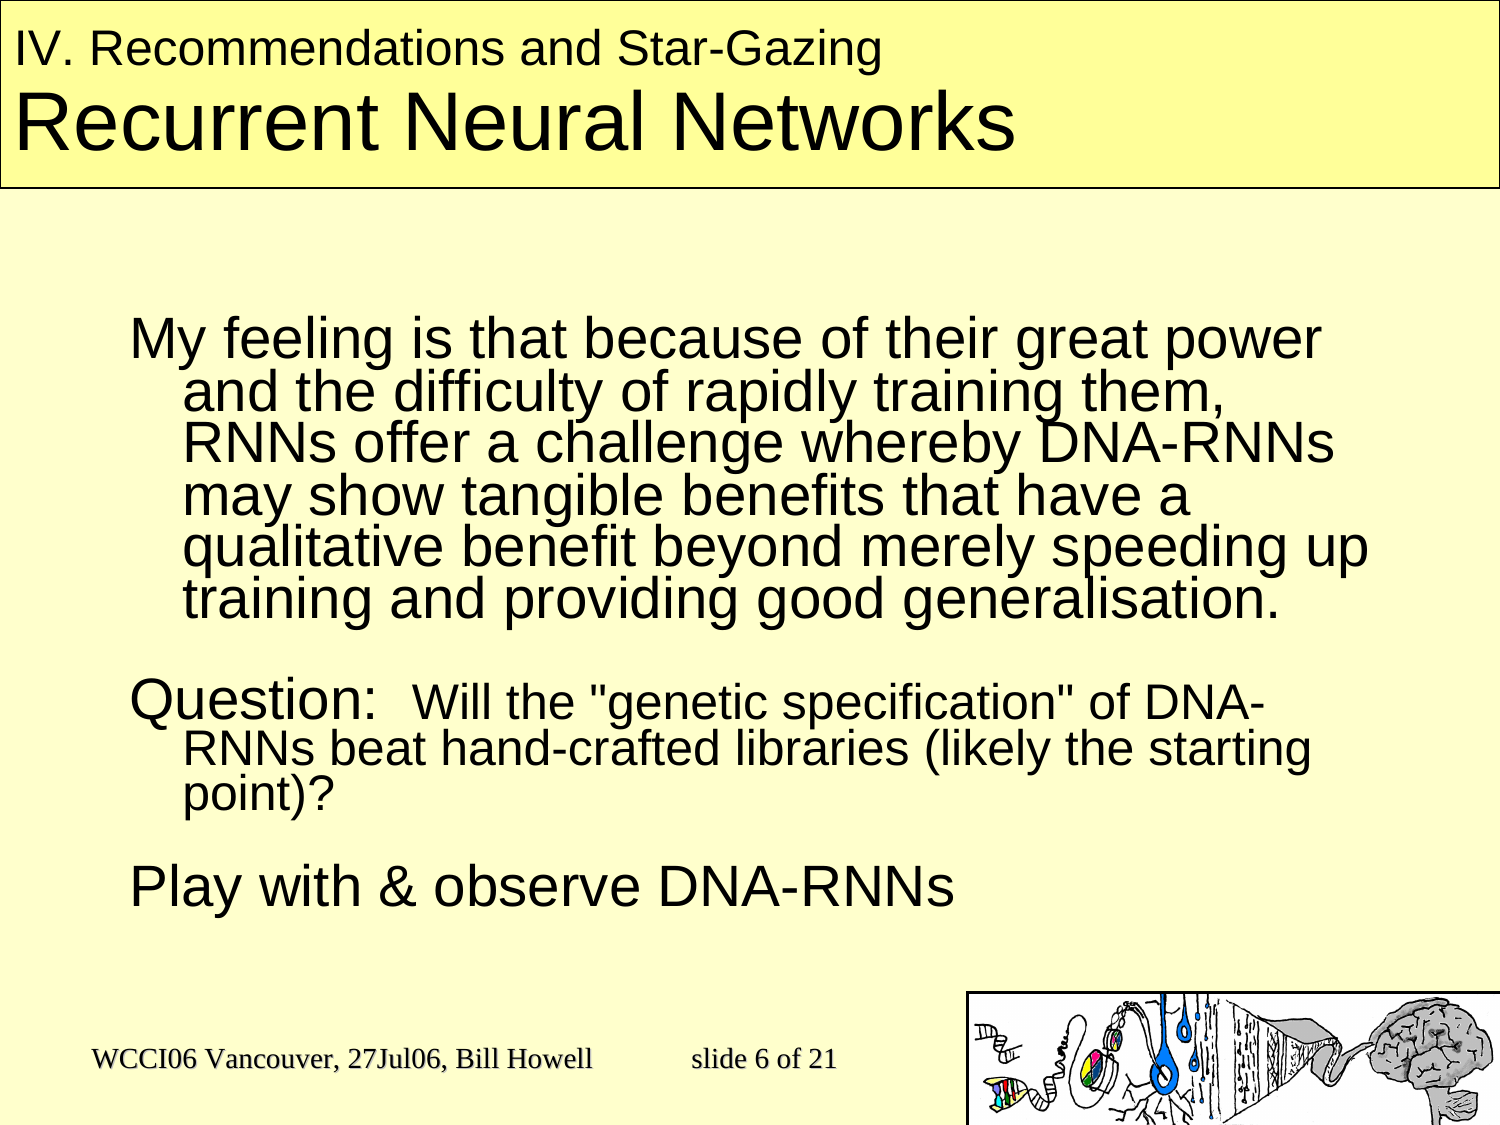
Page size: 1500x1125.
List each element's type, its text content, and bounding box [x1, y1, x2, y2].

picture [969, 994, 1500, 1125]
list My feeling is that because of their great power and the difficulty of rapidly training them, RNNs offer a challenge whereby DNA-RNNs may show tangible benefits that have a qualitative benefit beyond merely speeding up training and providing good generalisation. Question: Will the "genetic specification" of DNA-RNNs beat hand-crafted libraries (likely the starting point)? Play with & observe DNA-RNNs [112, 317, 1394, 993]
title IV. Recommendations and Star-Gazing Recurrent Neural Networks [0, 0, 1500, 189]
